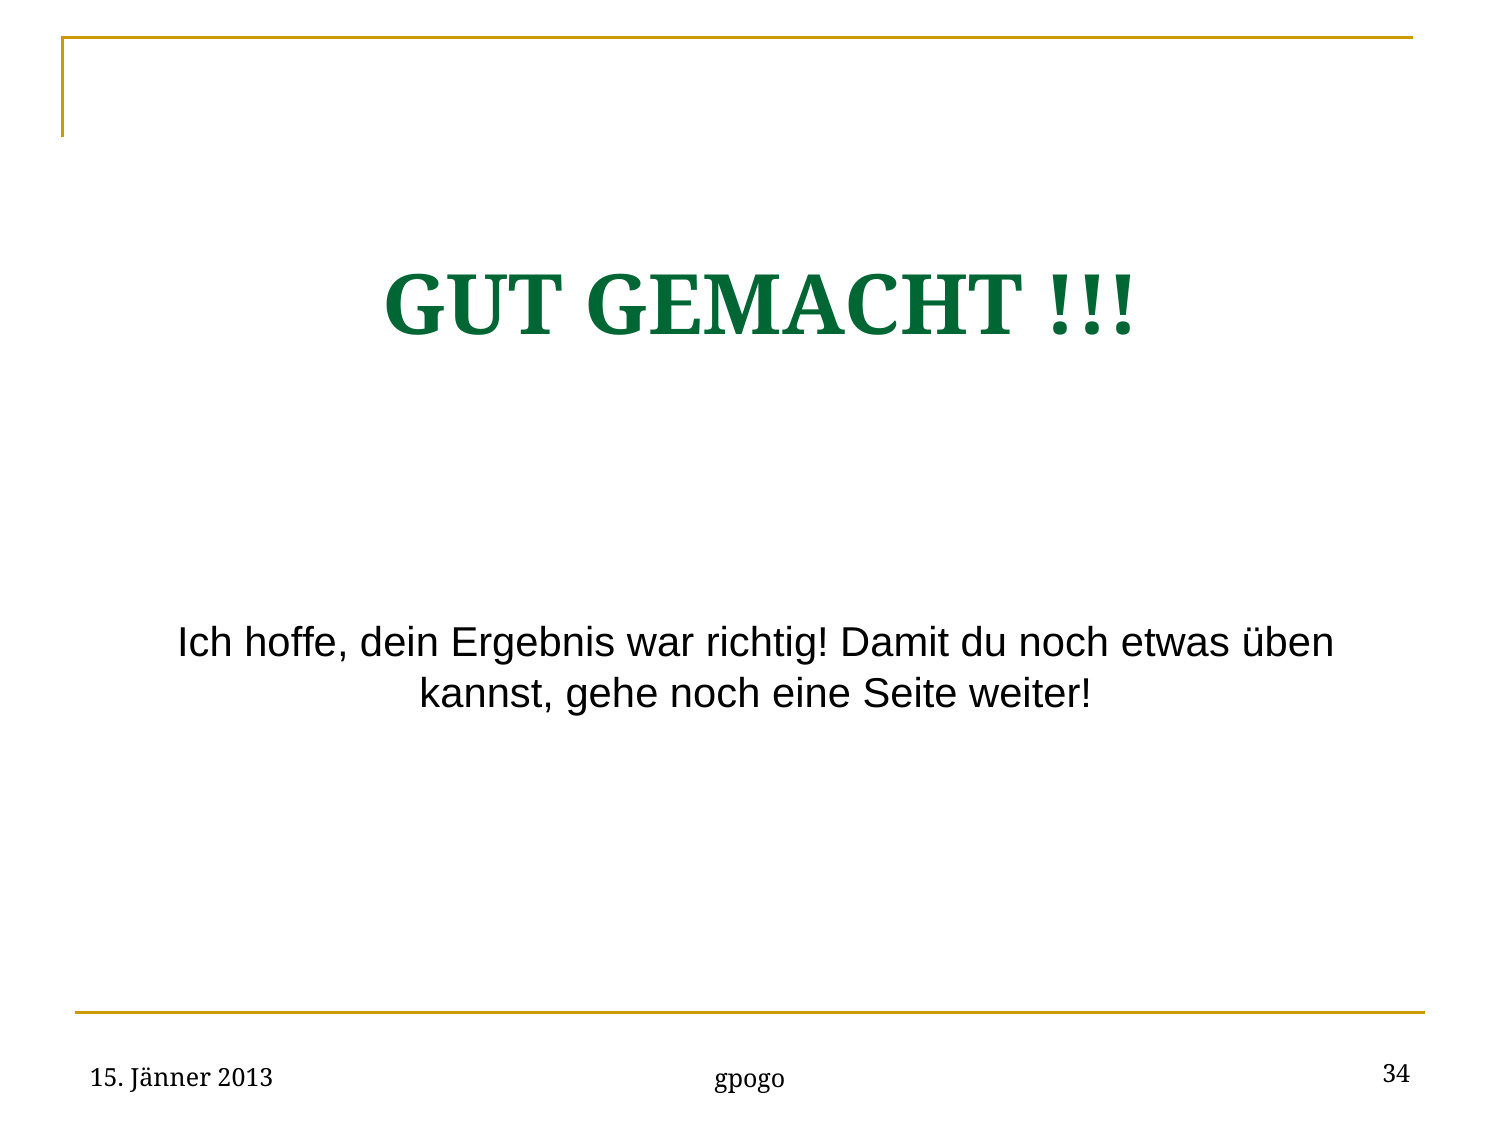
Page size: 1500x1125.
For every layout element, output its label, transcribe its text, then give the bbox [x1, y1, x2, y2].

text_box gpogo [512, 1025, 988, 1101]
text_box 15. Jänner 2013 [74, 1024, 426, 1100]
text_box <Nummer> [1074, 1024, 1426, 1100]
title GUT GEMACHT !!! [123, 243, 1399, 468]
list Ich hoffe, dein Ergebnis war richtig! Damit du noch etwas üben kannst, gehe noch eine Seite weiter! [118, 476, 1394, 723]
